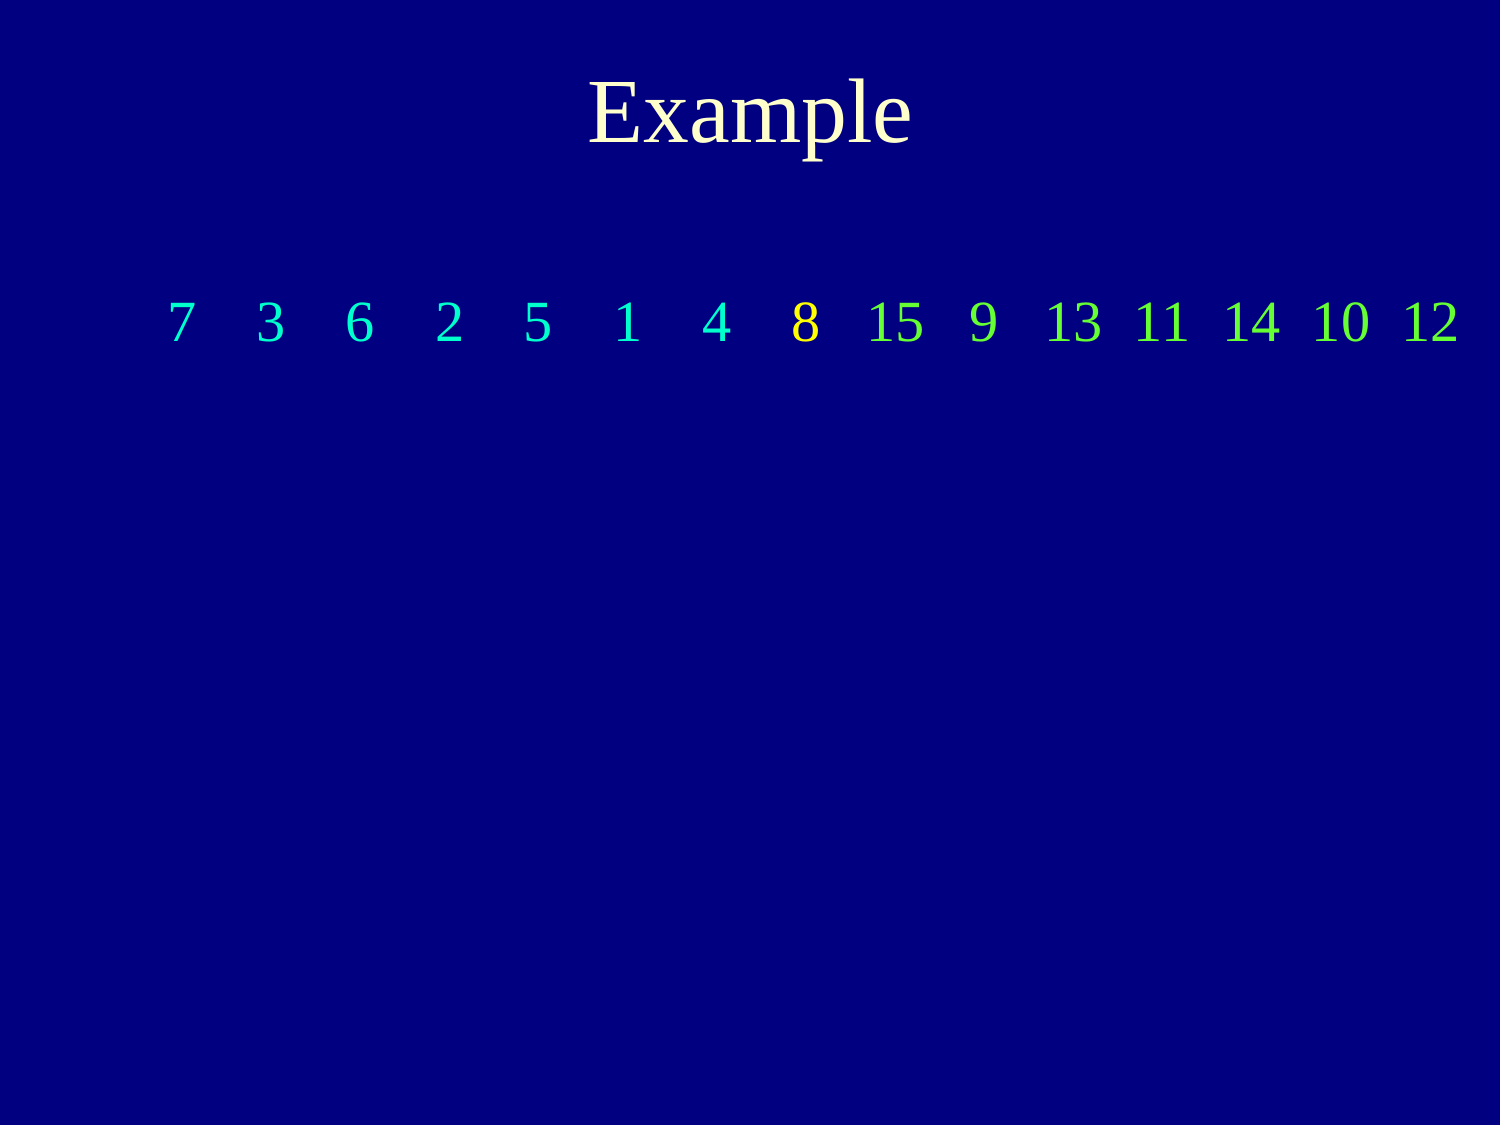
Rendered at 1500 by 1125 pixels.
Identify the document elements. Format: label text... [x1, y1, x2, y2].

table_header 5 [494, 275, 583, 362]
table_header 9 [940, 275, 1029, 362]
table_header 10 [1297, 275, 1386, 362]
table_header 12 [1386, 275, 1475, 362]
title Example [22, 43, 1480, 169]
table_header 14 [1207, 275, 1297, 362]
table_header 1 [583, 275, 673, 362]
table_header 7 [137, 275, 227, 362]
table_header 2 [405, 275, 494, 362]
table_header 11 [1118, 275, 1207, 362]
table_header 15 [851, 275, 940, 362]
table_header 4 [673, 275, 761, 362]
table_header 13 [1029, 275, 1118, 362]
table_header 3 [227, 275, 316, 362]
table_header 6 [316, 275, 405, 362]
table_header 8 [761, 275, 851, 362]
